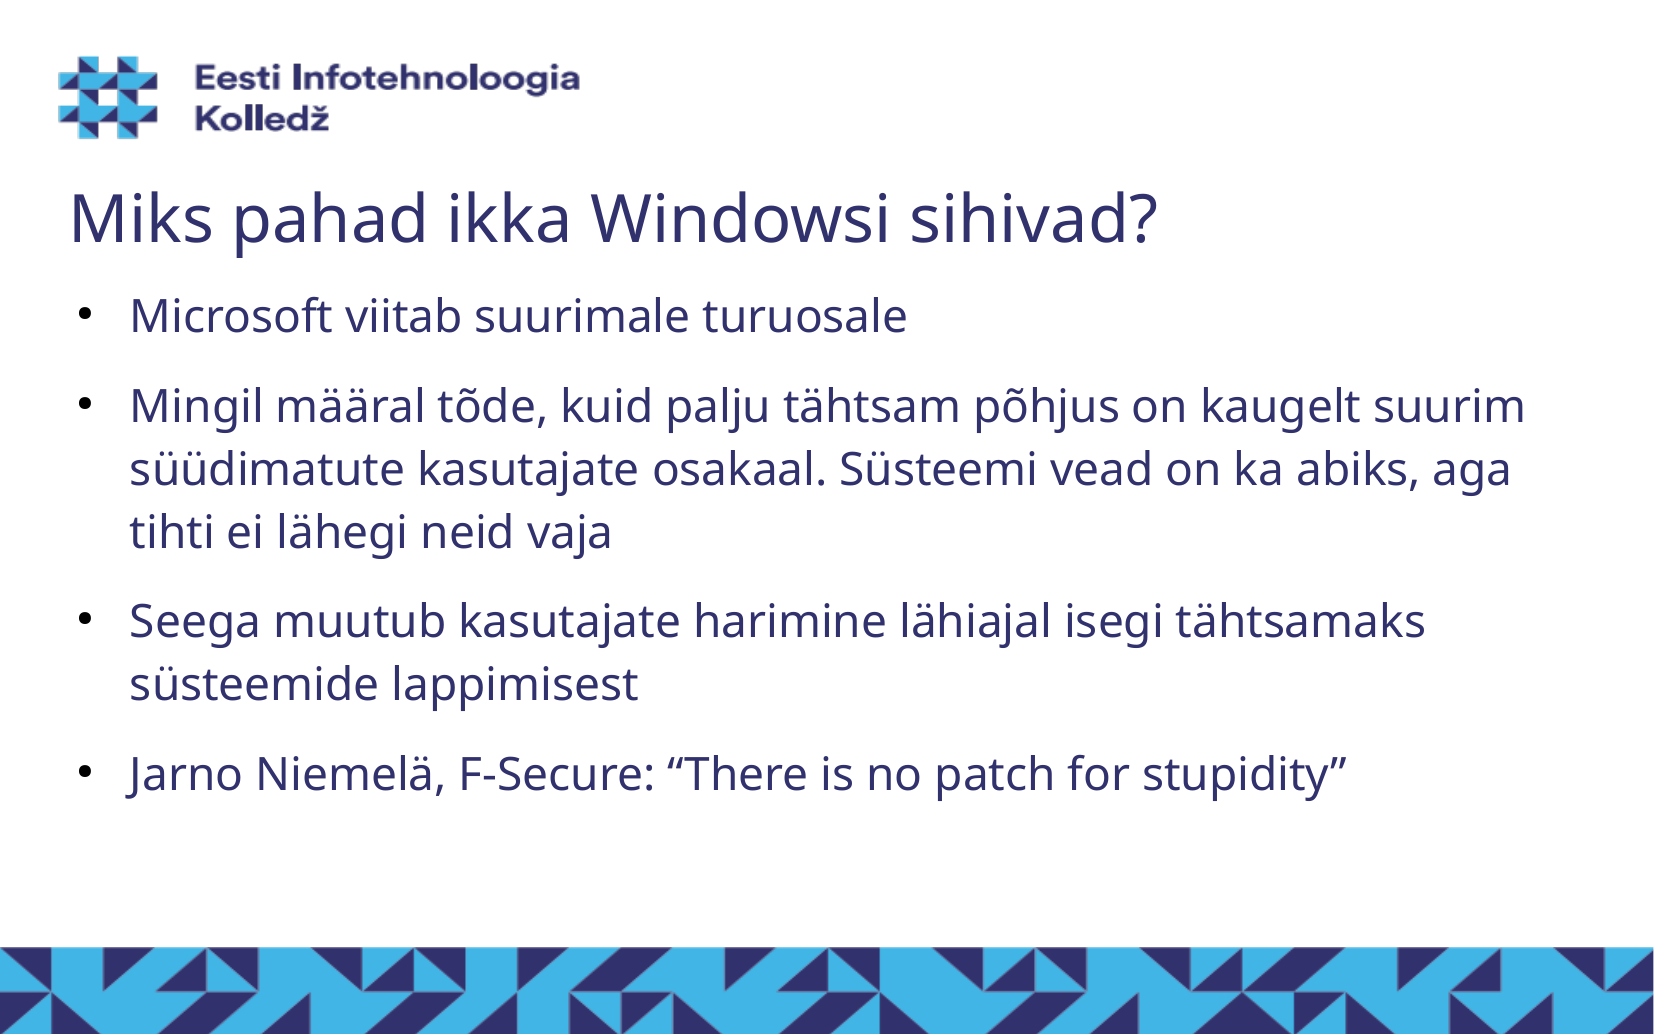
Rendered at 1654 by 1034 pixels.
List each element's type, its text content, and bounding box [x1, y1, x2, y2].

title Miks pahad ikka Windowsi sihivad? [68, 147, 1536, 283]
list Microsoft viitab suurimale turuosale Mingil määral tõde, kuid palju tähtsam põhjus on kaugelt suurim süüdimatute kasutajate osakaal. Süsteemi vead on ka abiks, aga tihti ei lähegi neid vaja Seega muutub kasutajate harimine lähiajal isegi tähtsamaks süsteemide lappimisest Jarno Niemelä, F-Secure: “There is no patch for stupidity” [59, 283, 1595, 936]
